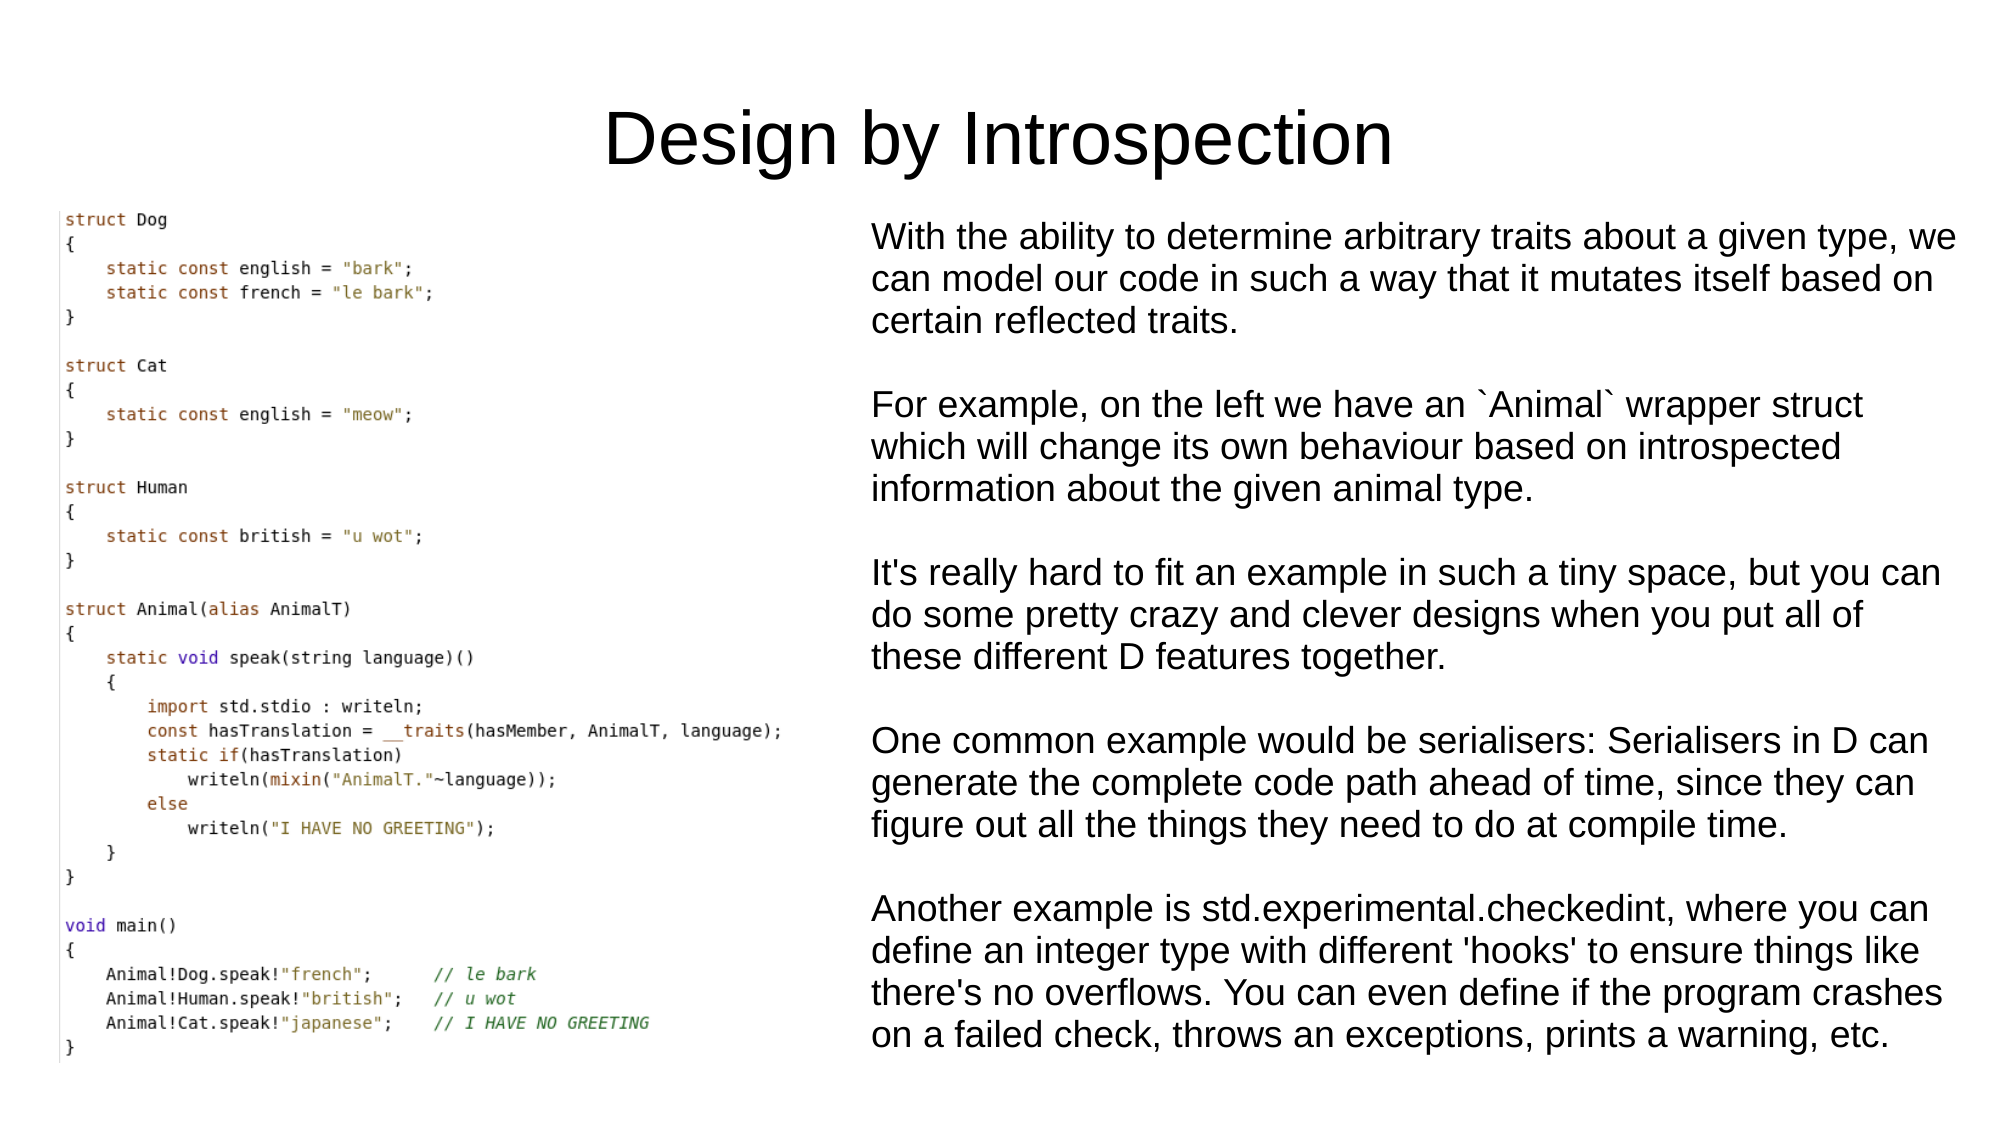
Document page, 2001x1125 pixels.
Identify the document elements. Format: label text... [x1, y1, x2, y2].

title Design by Introspection [99, 44, 1900, 233]
text_box With the ability to determine arbitrary traits about a given type, we can model our code in such a way that it mutates itself based on certain reflected traits. For example, on the left we have an `Animal` wrapper struct which will change its own behaviour based on introspected information about the given animal type. It's really hard to fit an example in such a tiny space, but you can do some pretty crazy and clever designs when you put all of these different D features together. One common example would be serialisers: Serialisers in D can generate the complete code path ahead of time, since they can figure out all the things they need to do at compile time. Another example is std.experimental.checkedint, where you can define an integer type with different 'hooks' to ensure things like there's no overflows. You can even define if the program crashes on a failed check, throws an exceptions, prints a warning, etc. [856, 208, 1979, 1063]
picture [59, 211, 785, 1063]
